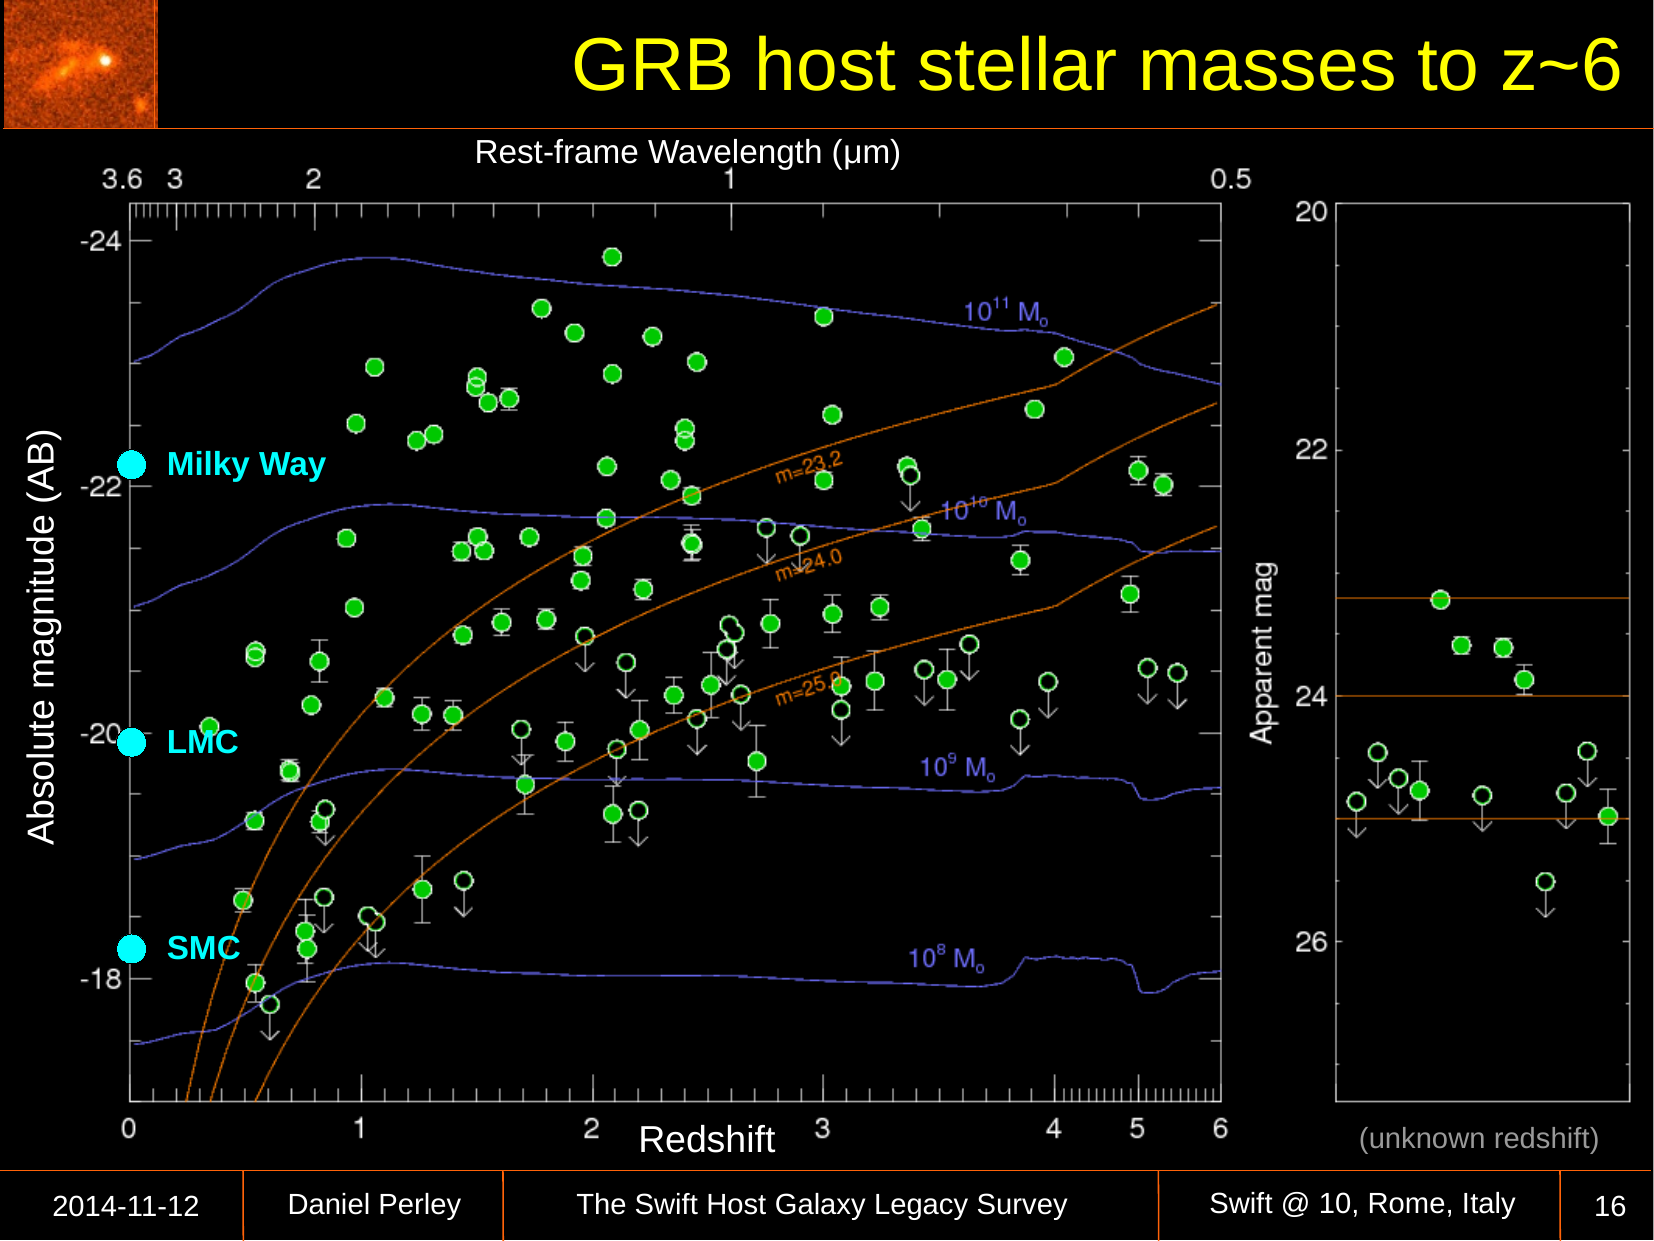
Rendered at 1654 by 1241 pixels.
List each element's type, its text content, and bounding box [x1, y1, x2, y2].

picture [4, 0, 154, 128]
text_box Rest-frame Wavelength (μm) [459, 126, 1060, 179]
text_box [116, 449, 147, 480]
picture [75, 164, 1637, 1143]
title GRB host stellar masses to z~6 [187, 21, 1624, 108]
text_box [116, 727, 147, 758]
text_box Redshift [623, 1111, 814, 1168]
text_box Absolute magnitude (AB) [12, 375, 70, 901]
text_box (unknown redshift) [1344, 1114, 1645, 1163]
text_box [116, 933, 147, 964]
text_box LMC [152, 715, 378, 768]
text_box SMC [152, 922, 378, 975]
text_box Milky Way [152, 438, 378, 491]
